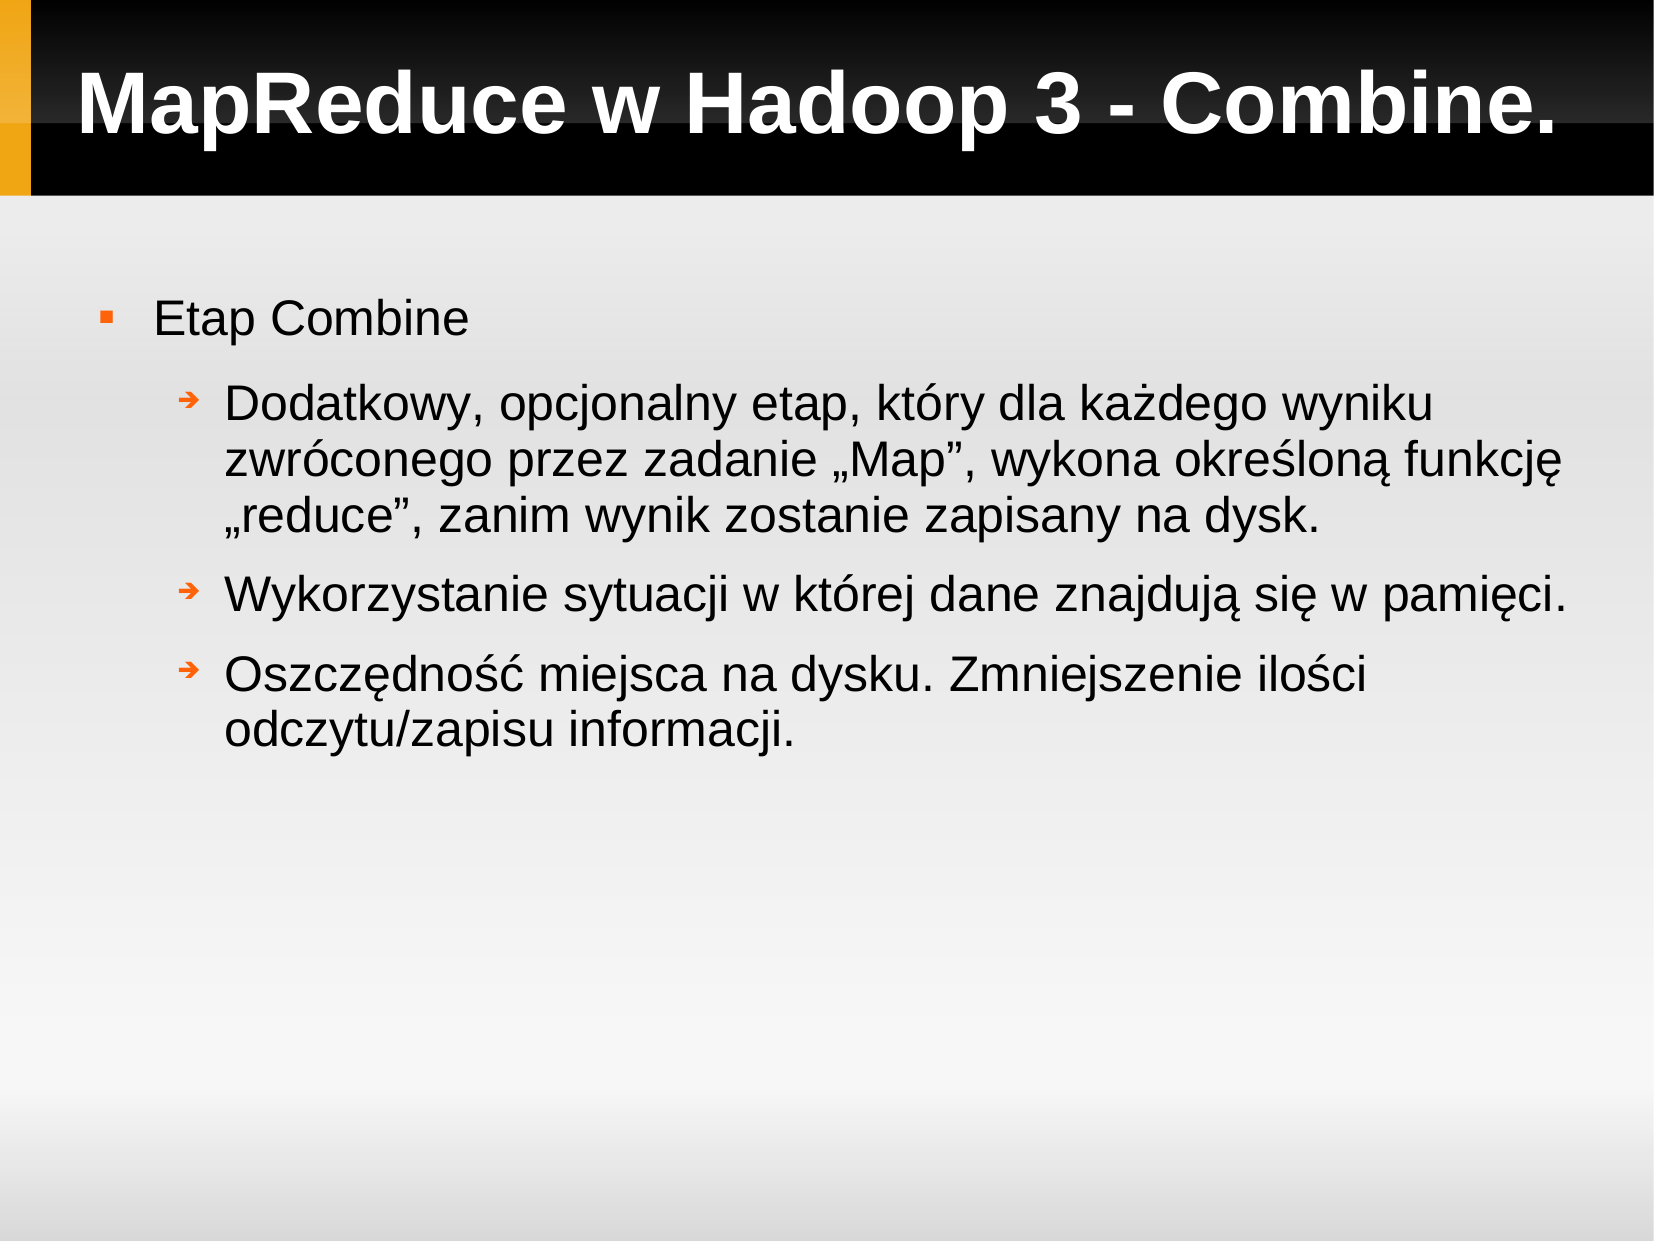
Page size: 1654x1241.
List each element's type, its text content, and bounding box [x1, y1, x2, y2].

title MapReduce w Hadoop 3 - Combine. [76, 7, 1565, 200]
picture [0, 0, 1654, 1241]
list Etap Combine Dodatkowy, opcjonalny etap, który dla każdego wyniku zwróconego przez zadanie „Map”, wykona określoną funkcję „reduce”, zanim wynik zostanie zapisany na dysk. Wykorzystanie sytuacji w której dane znajdują się w pamięci. Oszczędność miejsca na dysku. Zmniejszenie ilości odczytu/zapisu informacji. [82, 290, 1571, 1094]
